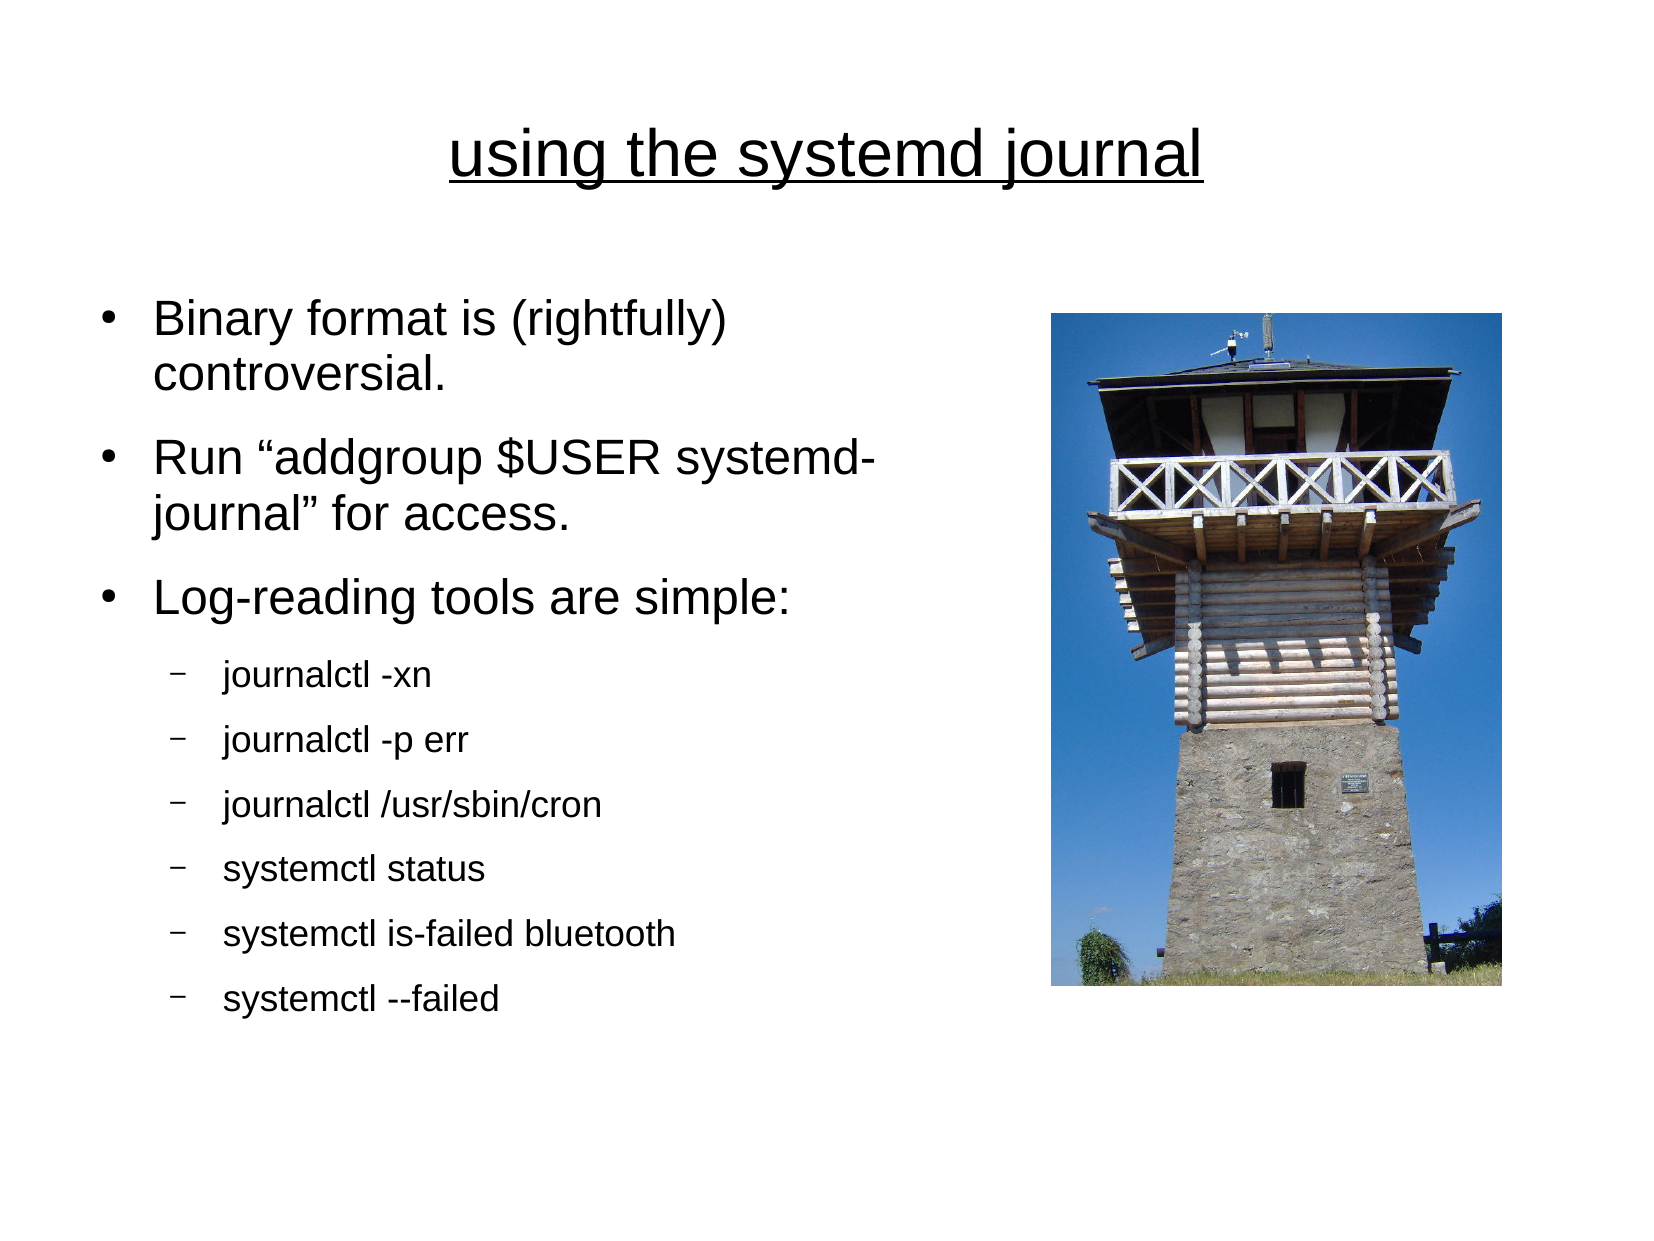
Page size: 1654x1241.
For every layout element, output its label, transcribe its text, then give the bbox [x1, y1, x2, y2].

list Binary format is (rightfully) controversial. Run “addgroup $USER systemd-journal” for access. Log-reading tools are simple: journalctl -xn journalctl -p err journalctl /usr/sbin/cron systemctl status systemctl is-failed bluetooth systemctl --failed [82, 290, 1036, 1021]
picture [1051, 313, 1502, 986]
title using the systemd journal [82, 49, 1571, 257]
